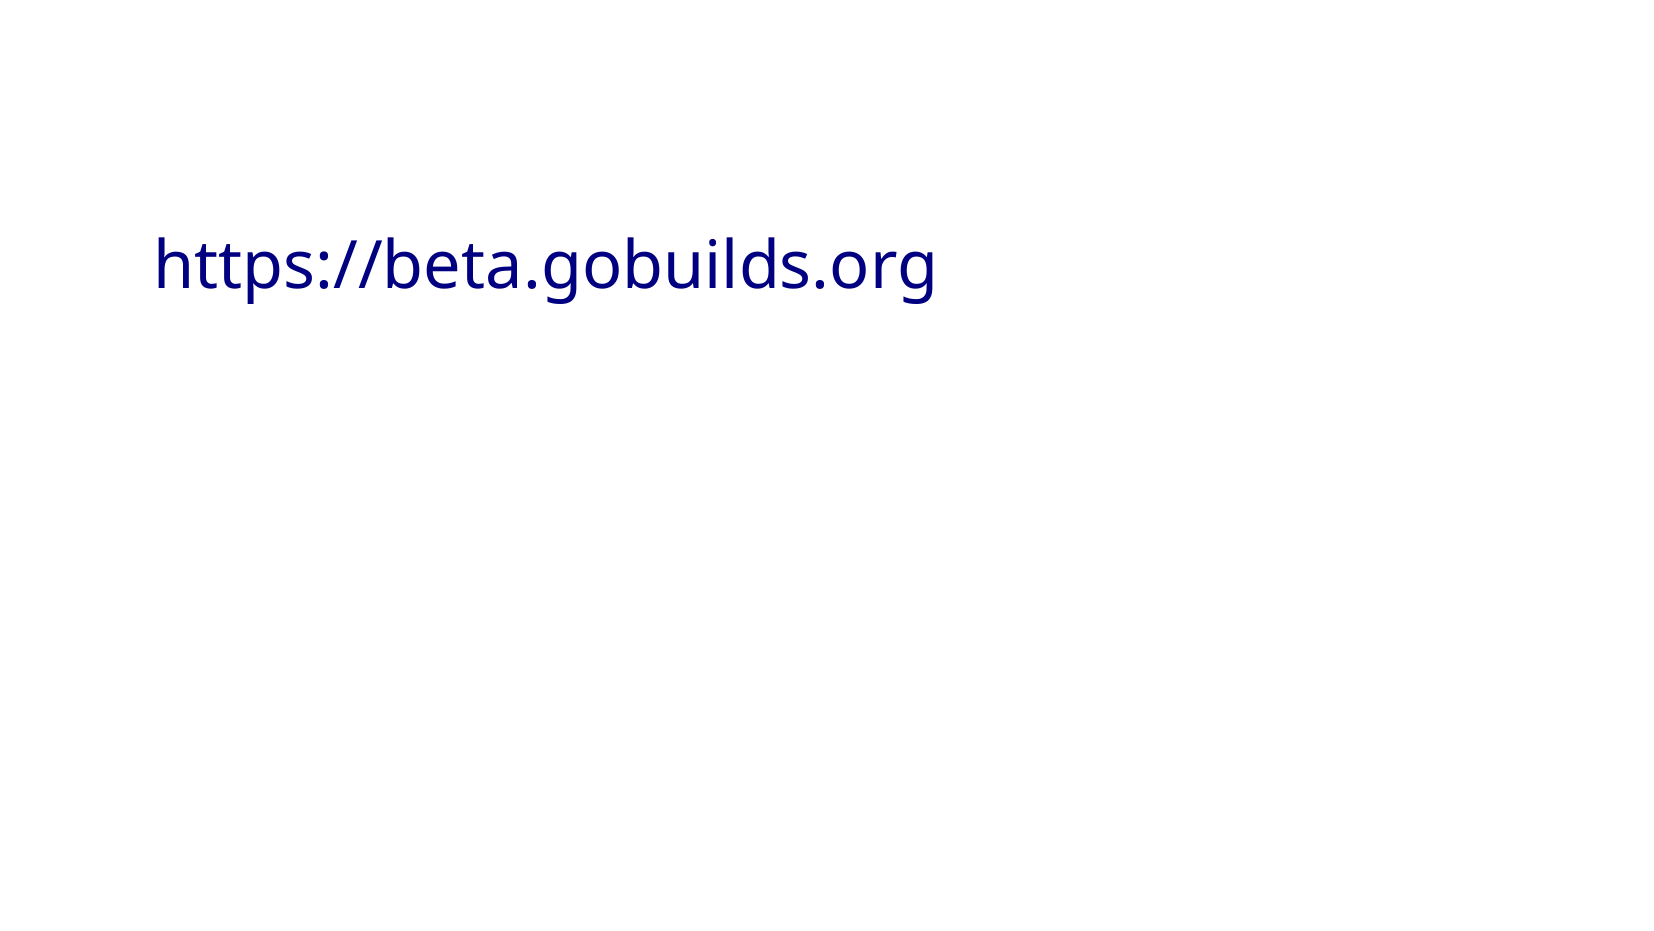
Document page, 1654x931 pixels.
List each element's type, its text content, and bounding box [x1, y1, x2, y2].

list https://beta.gobuilds.org [82, 217, 1571, 758]
